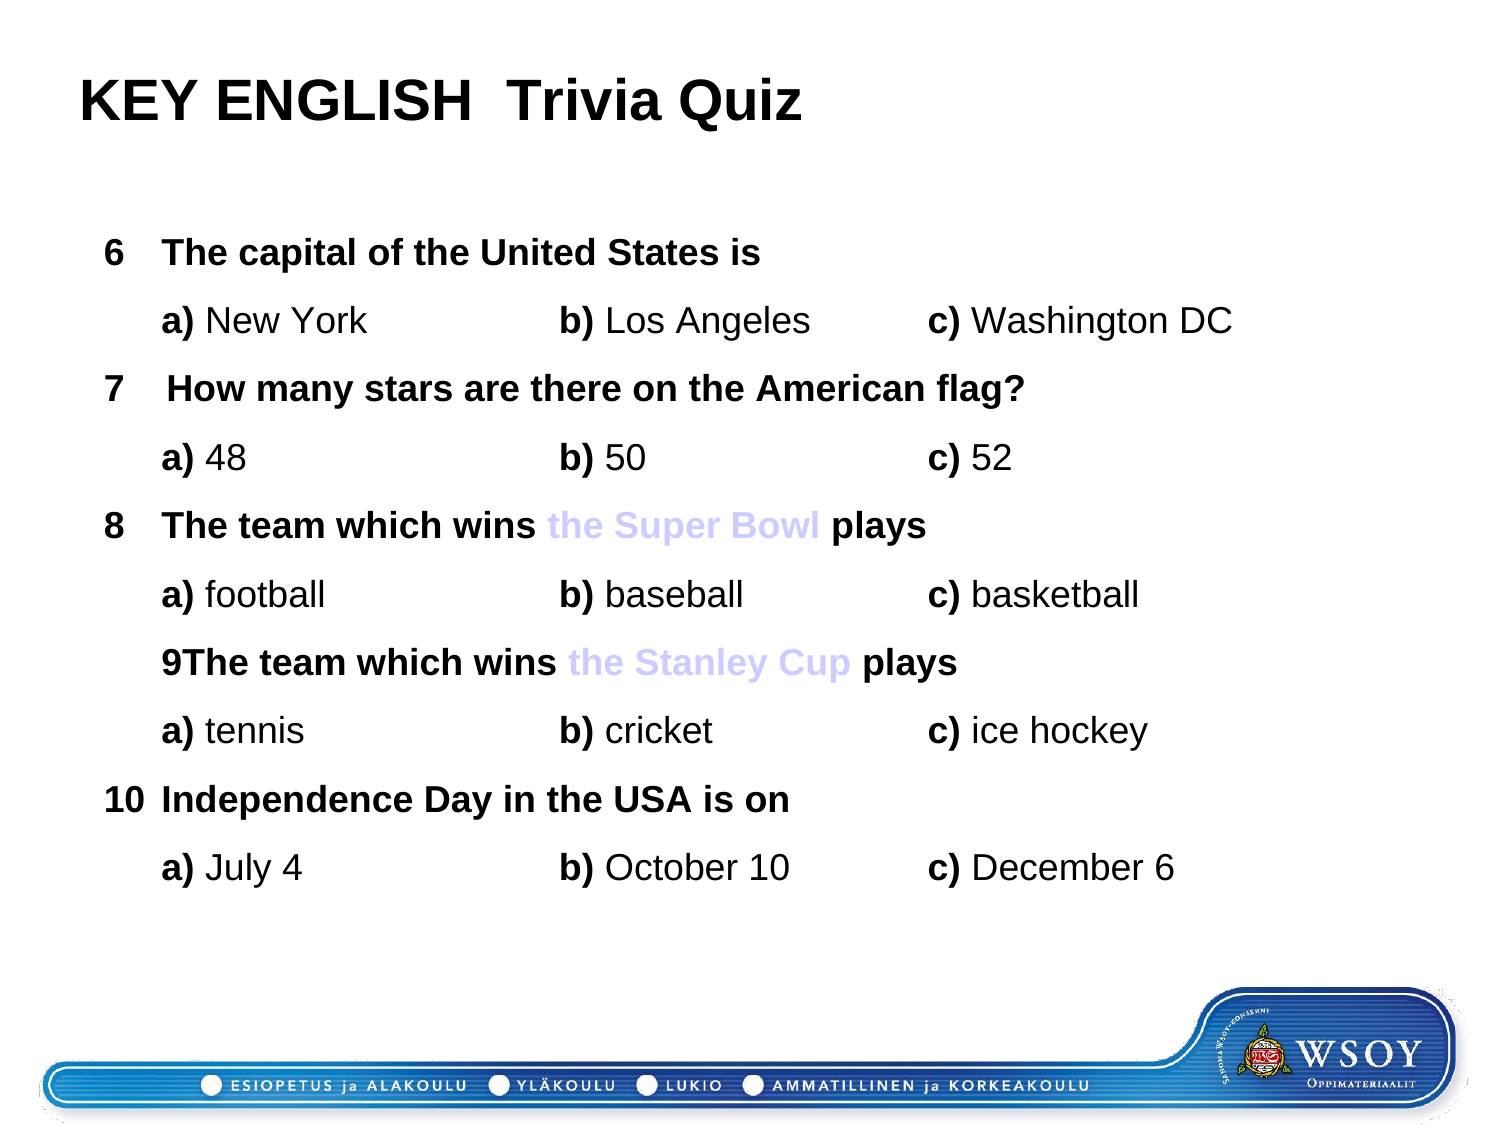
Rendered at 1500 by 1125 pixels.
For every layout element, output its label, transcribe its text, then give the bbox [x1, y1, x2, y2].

text_box KEY ENGLISH Trivia Quiz [64, 54, 1424, 141]
text_box 6 The capital of the United States is a) New York b) Los Angeles c) Washington DC 7 How many stars are there on the American flag? a) 48 b) 50 c) 52 8 The team which wins the Super Bowl plays a) football b) baseball c) basketball 9The team which wins the Stanley Cup plays a) tennis b) cricket c) ice hockey 10 Independence Day in the USA is on a) July 4 b) October 10 c) December 6 [88, 219, 1400, 965]
picture [0, 987, 1500, 1125]
